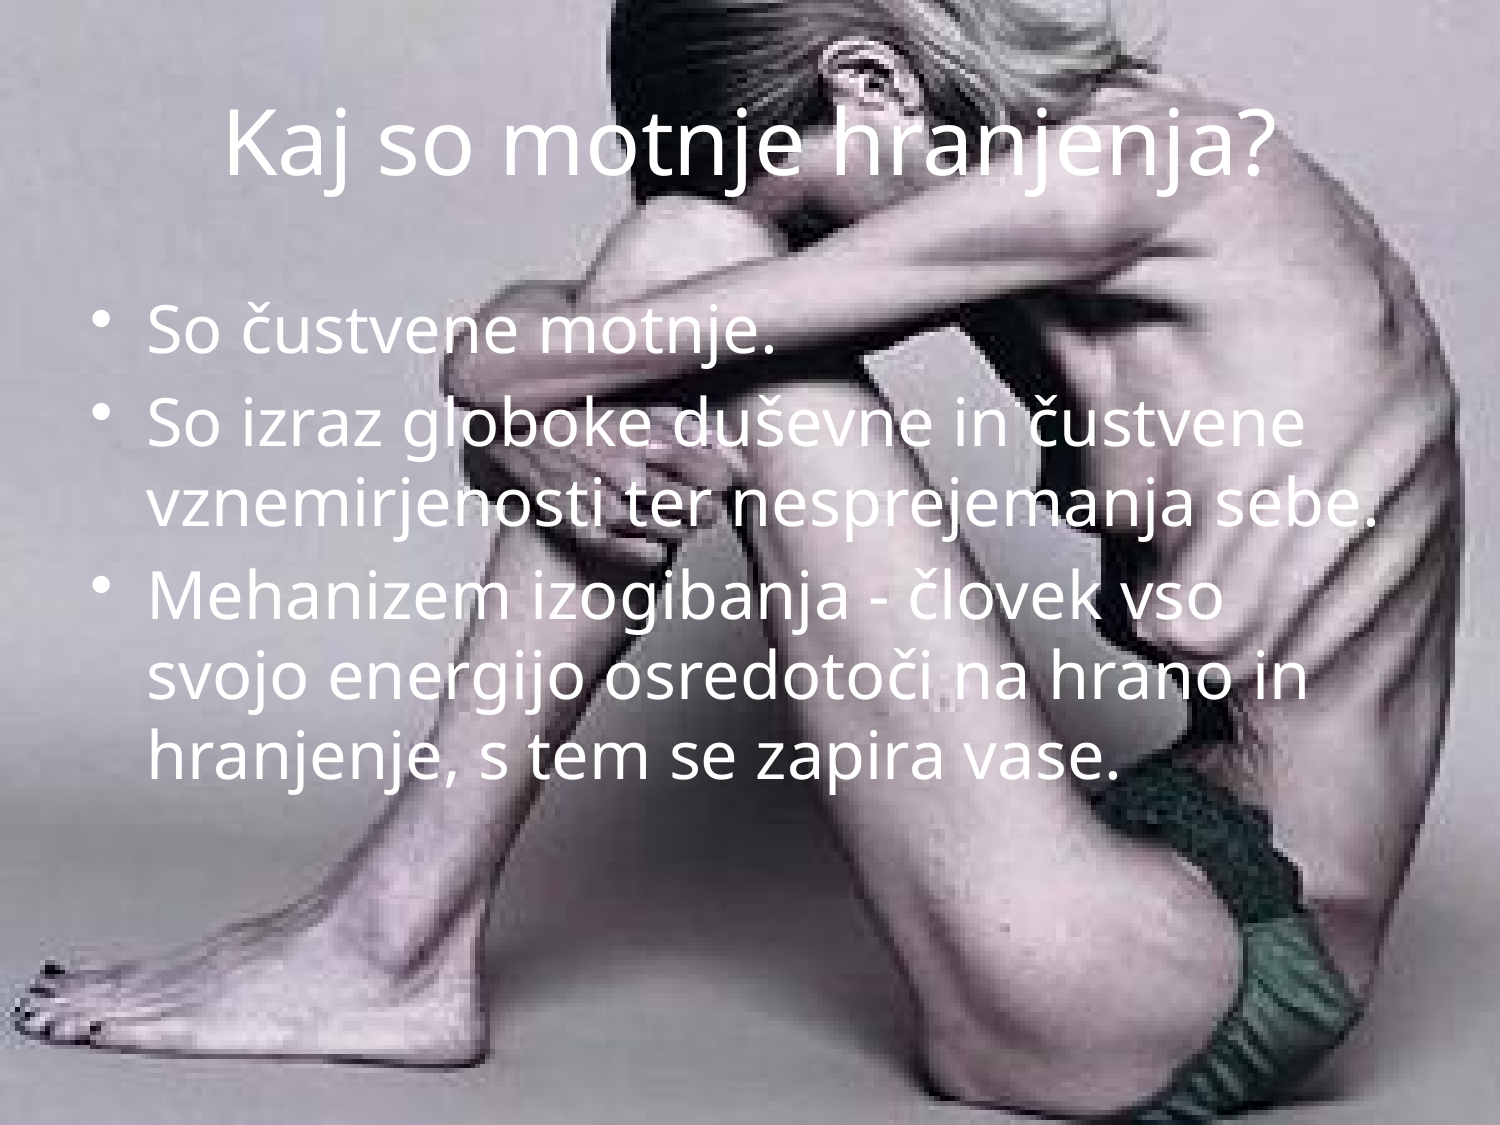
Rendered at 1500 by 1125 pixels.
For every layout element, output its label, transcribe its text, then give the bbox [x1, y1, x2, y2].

list So čustvene motnje. So izraz globoke duševne in čustvene vznemirjenosti ter nesprejemanja sebe. Mehanizem izogibanja - človek vso svojo energijo osredotoči na hrano in hranjenje, s tem se zapira vase. [75, 278, 1412, 1005]
picture [0, 0, 1500, 1125]
title Kaj so motnje hranjenja? [75, 45, 1425, 233]
